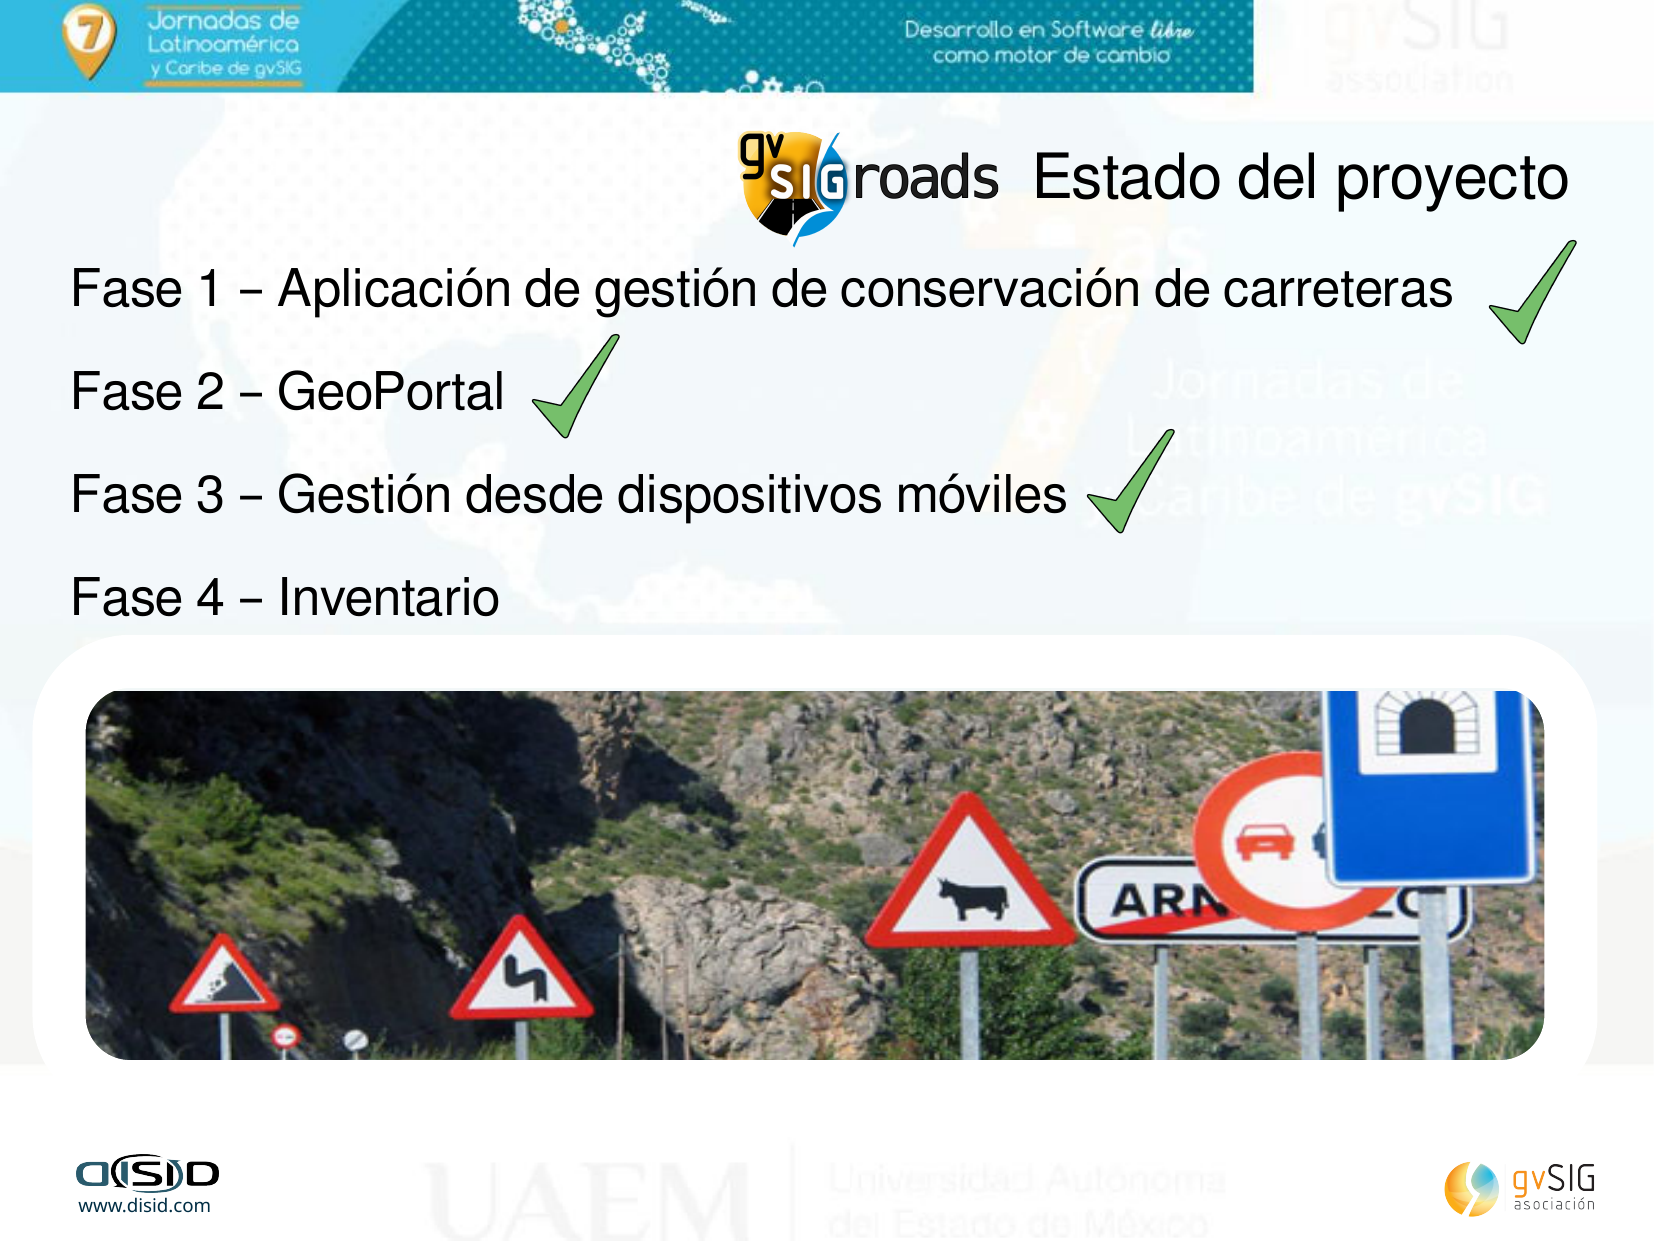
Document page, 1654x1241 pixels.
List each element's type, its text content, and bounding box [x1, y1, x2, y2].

title Estado del proyecto [1015, 73, 1571, 257]
title Fase 1 – Aplicación de gestión de conservación de carreteras Fase 2 – GeoPortal Fase 3 – Gestión desde dispositivos móviles Fase 4 – Inventario [70, 257, 1477, 793]
picture [0, 0, 1654, 1241]
